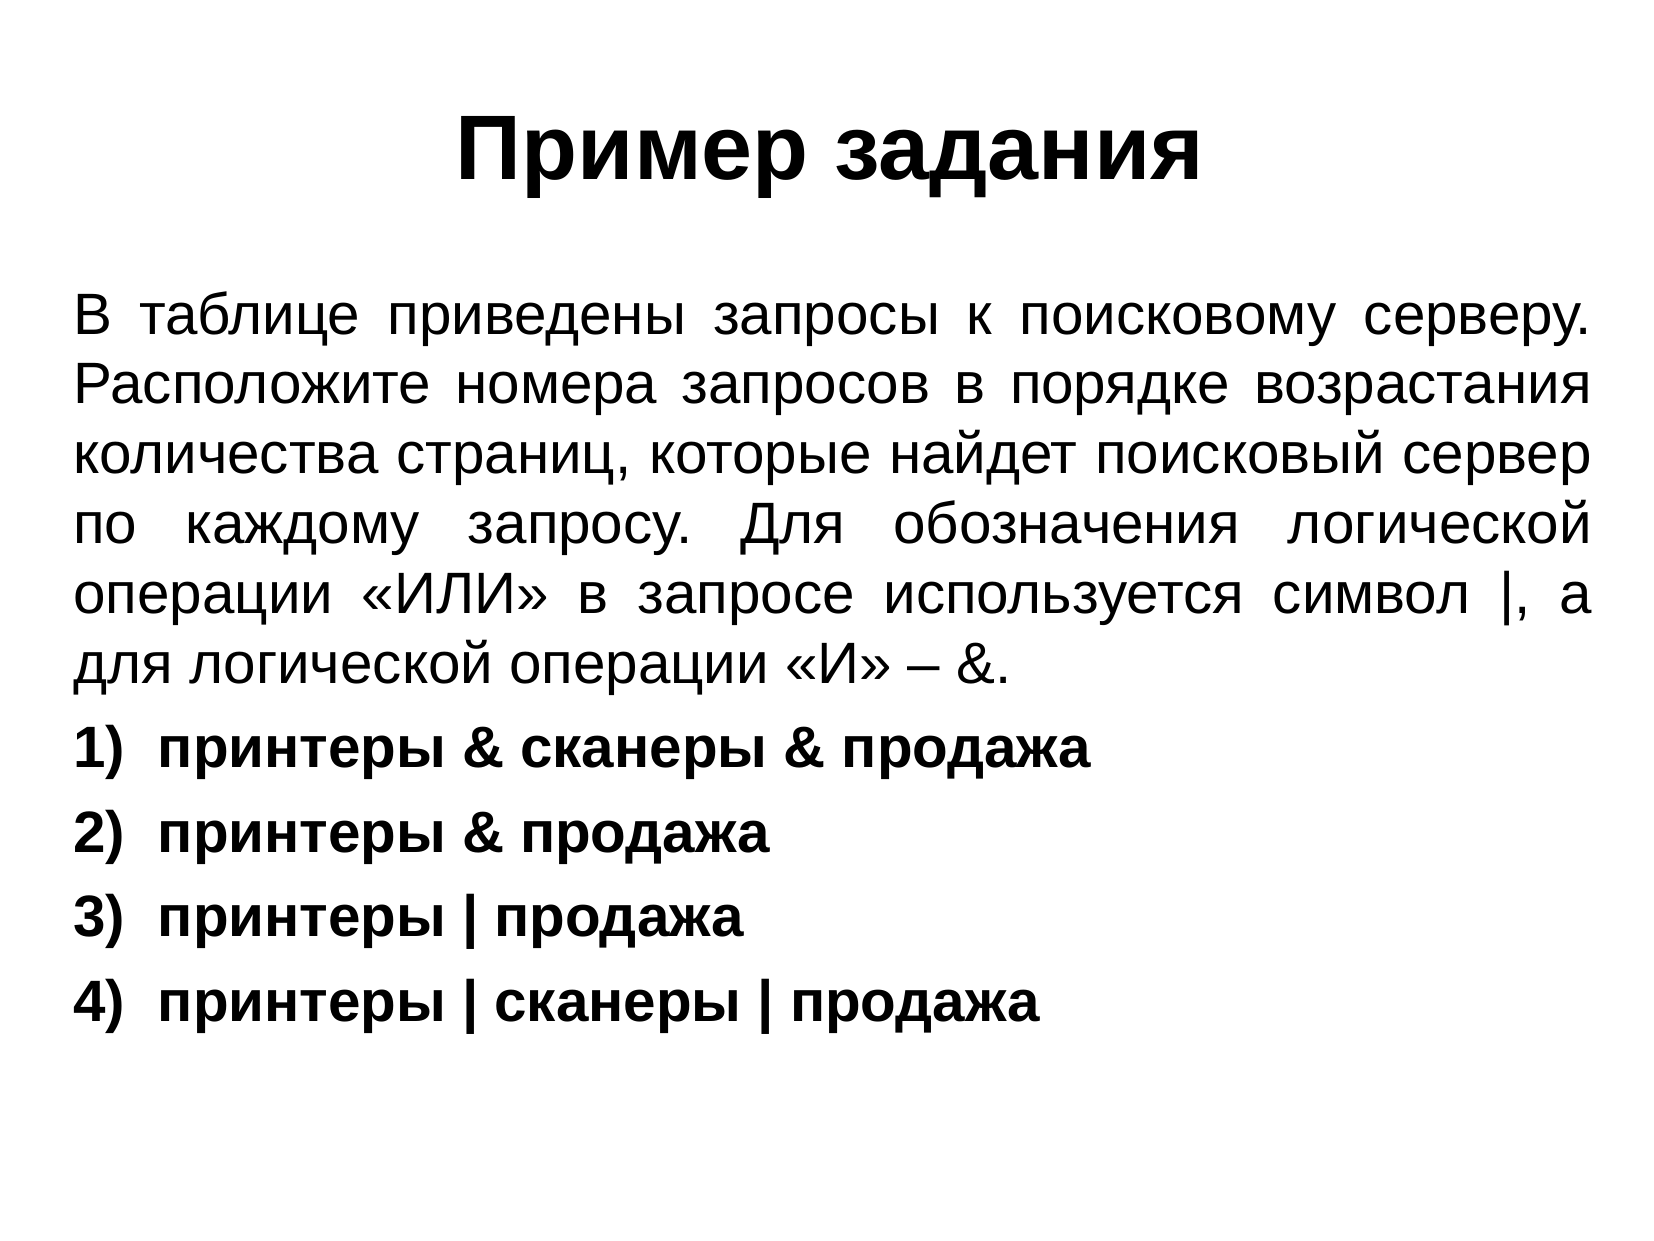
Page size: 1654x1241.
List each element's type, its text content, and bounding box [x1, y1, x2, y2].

list В таблице приведены запросы к поисковому серверу. Расположите номера запросов в порядке возрастания количества страниц, которые найдет поисковый сервер по каждому запросу. Для обозначения логической операции «ИЛИ» в запросе используется символ |, а для логической операции «И» – &. 1) принтеры & сканеры & продажа 2) принтеры & продажа 3) принтеры | продажа 4) принтеры | сканеры | продажа [58, 268, 1609, 1194]
title Пример задания [82, 68, 1571, 268]
